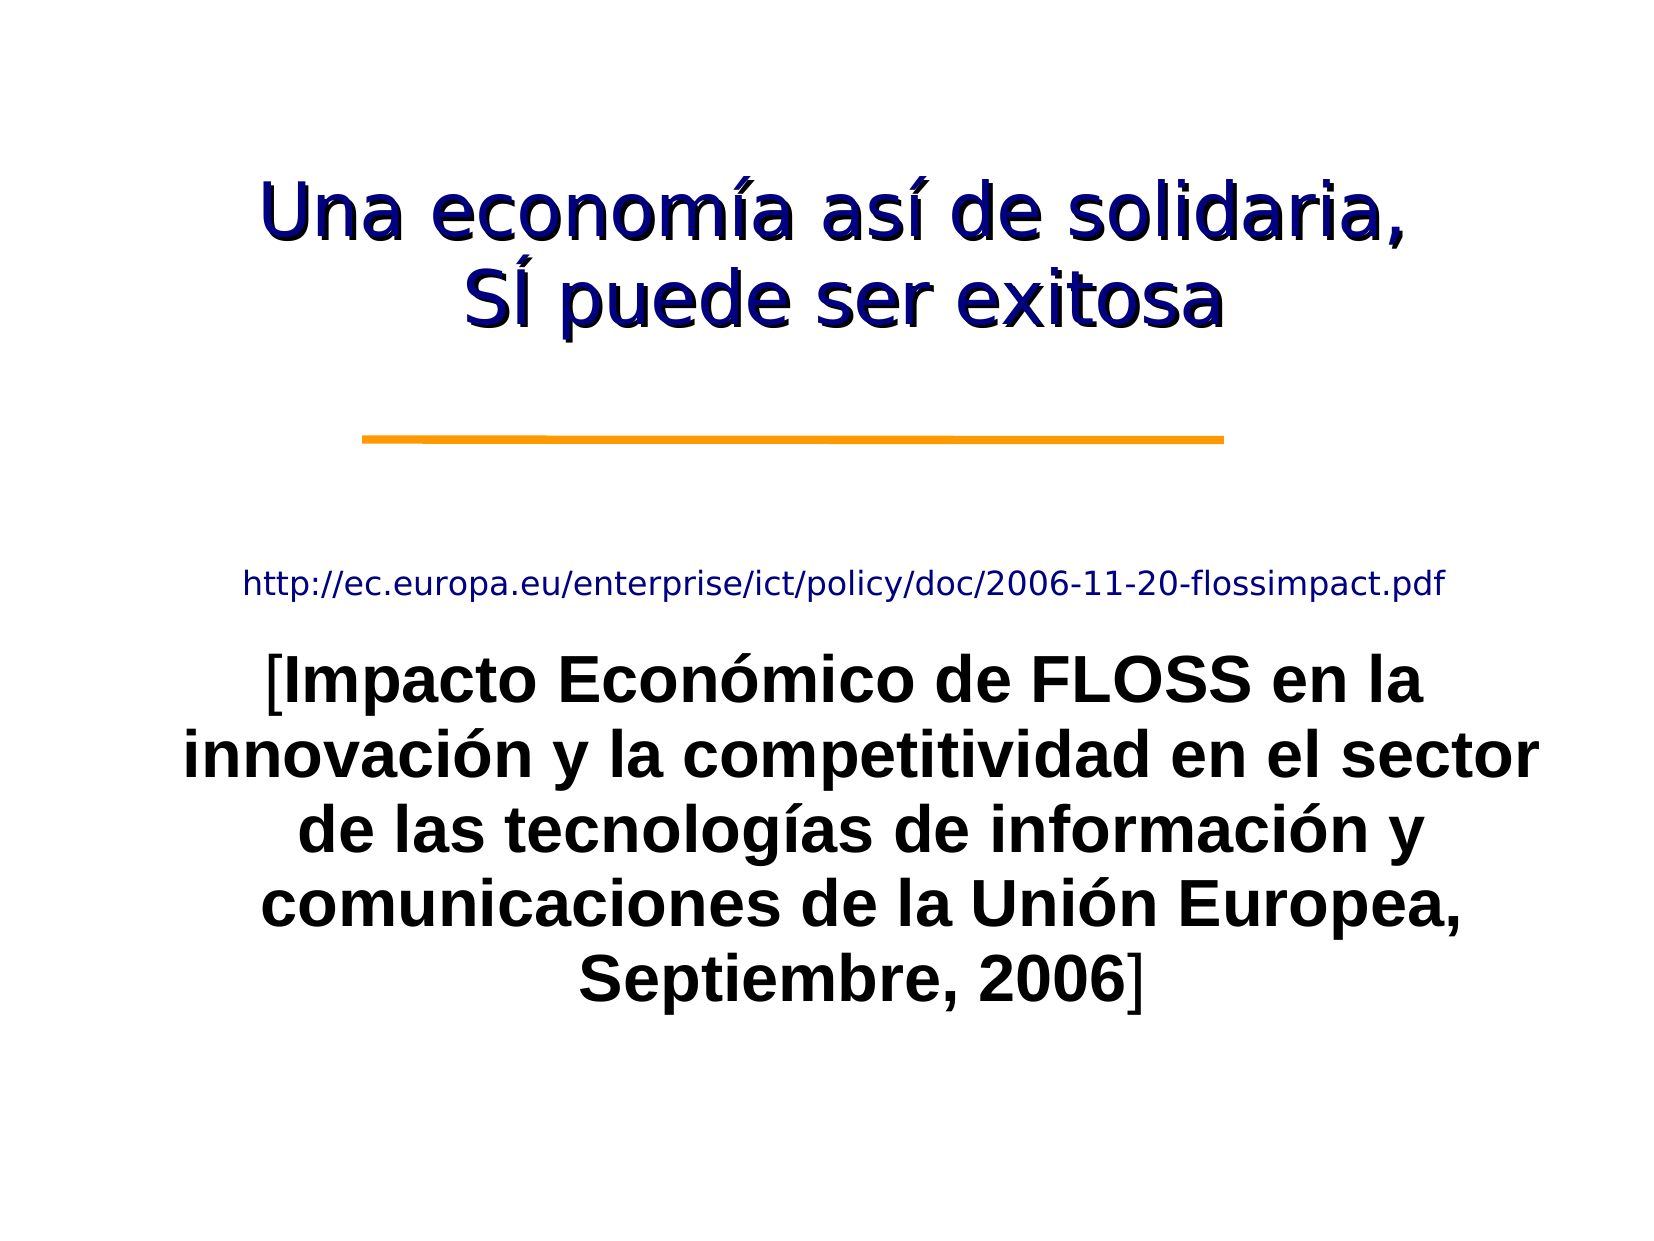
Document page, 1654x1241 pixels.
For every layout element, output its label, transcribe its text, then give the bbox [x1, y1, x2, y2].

text_box http://ec.europa.eu/enterprise/ict/policy/doc/2006-11-20-flossimpact.pdf [Impacto Económico de FLOSS en la innovación y la competitividad en el sector de las tecnologías de información y comunicaciones de la Unión Europea, Septiembre, 2006] [82, 472, 1571, 1109]
title Una economía así de solidaria, SÍ puede ser exitosa [88, 151, 1577, 359]
